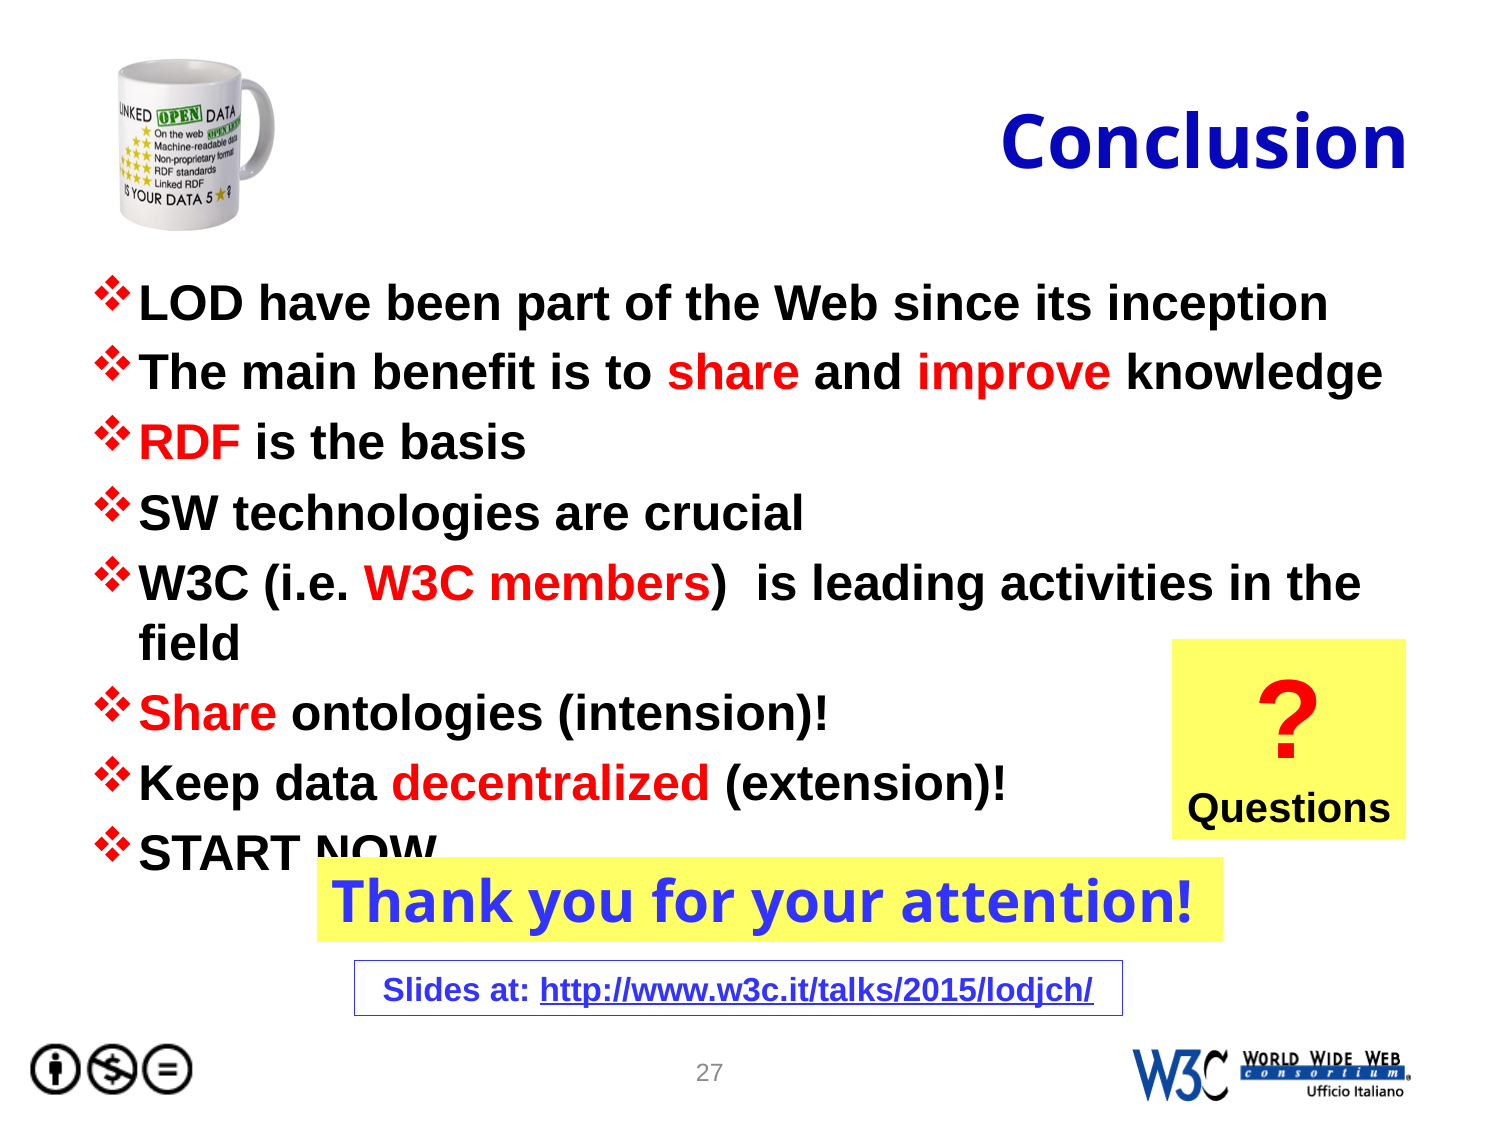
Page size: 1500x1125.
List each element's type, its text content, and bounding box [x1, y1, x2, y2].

picture [15, 1022, 205, 1106]
text_box ? Questions [1172, 638, 1407, 839]
picture [108, 57, 283, 233]
picture [1132, 1049, 1412, 1102]
list LOD have been part of the Web since its inception The main benefit is to share and improve knowledge RDF is the basis SW technologies are crucial W3C (i.e. W3C members) is leading activities in the field Share ontologies (intension)! Keep data decentralized (extension)! START NOW [75, 262, 1425, 1005]
title Conclusion [75, 45, 1425, 233]
text_box Thank you for your attention! [316, 857, 1224, 942]
text_box Slides at: http://www.w3c.it/talks/2015/lodjch/ [354, 960, 1123, 1016]
slide_number <number> [680, 1041, 761, 1102]
